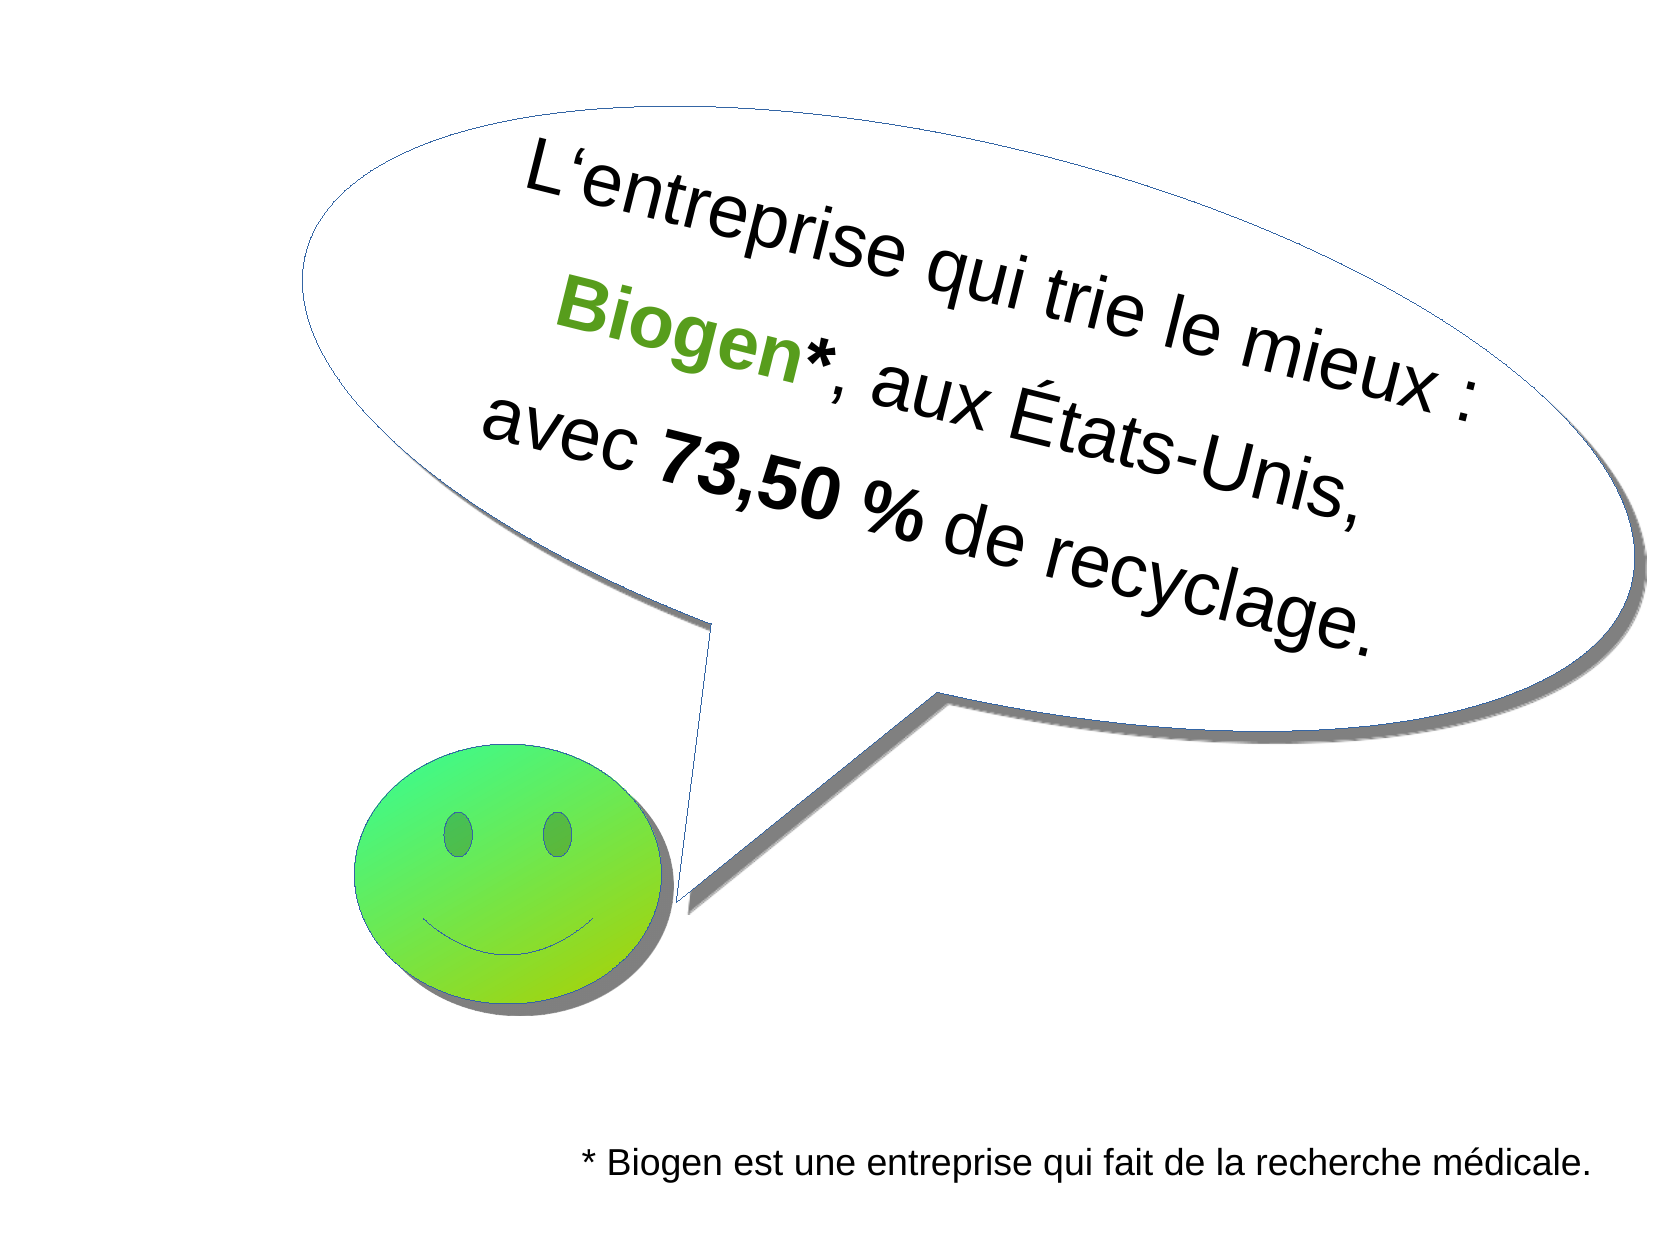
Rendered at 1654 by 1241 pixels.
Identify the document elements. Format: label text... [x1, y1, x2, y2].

text_box L‘entreprise qui trie le mieux : Biogen*, aux États-Unis, avec 73,50 % de recyclage. [302, 106, 1635, 903]
text_box [354, 744, 662, 1004]
text_box * Biogen est une entreprise qui fait de la recherche médicale. [566, 1133, 1654, 1233]
